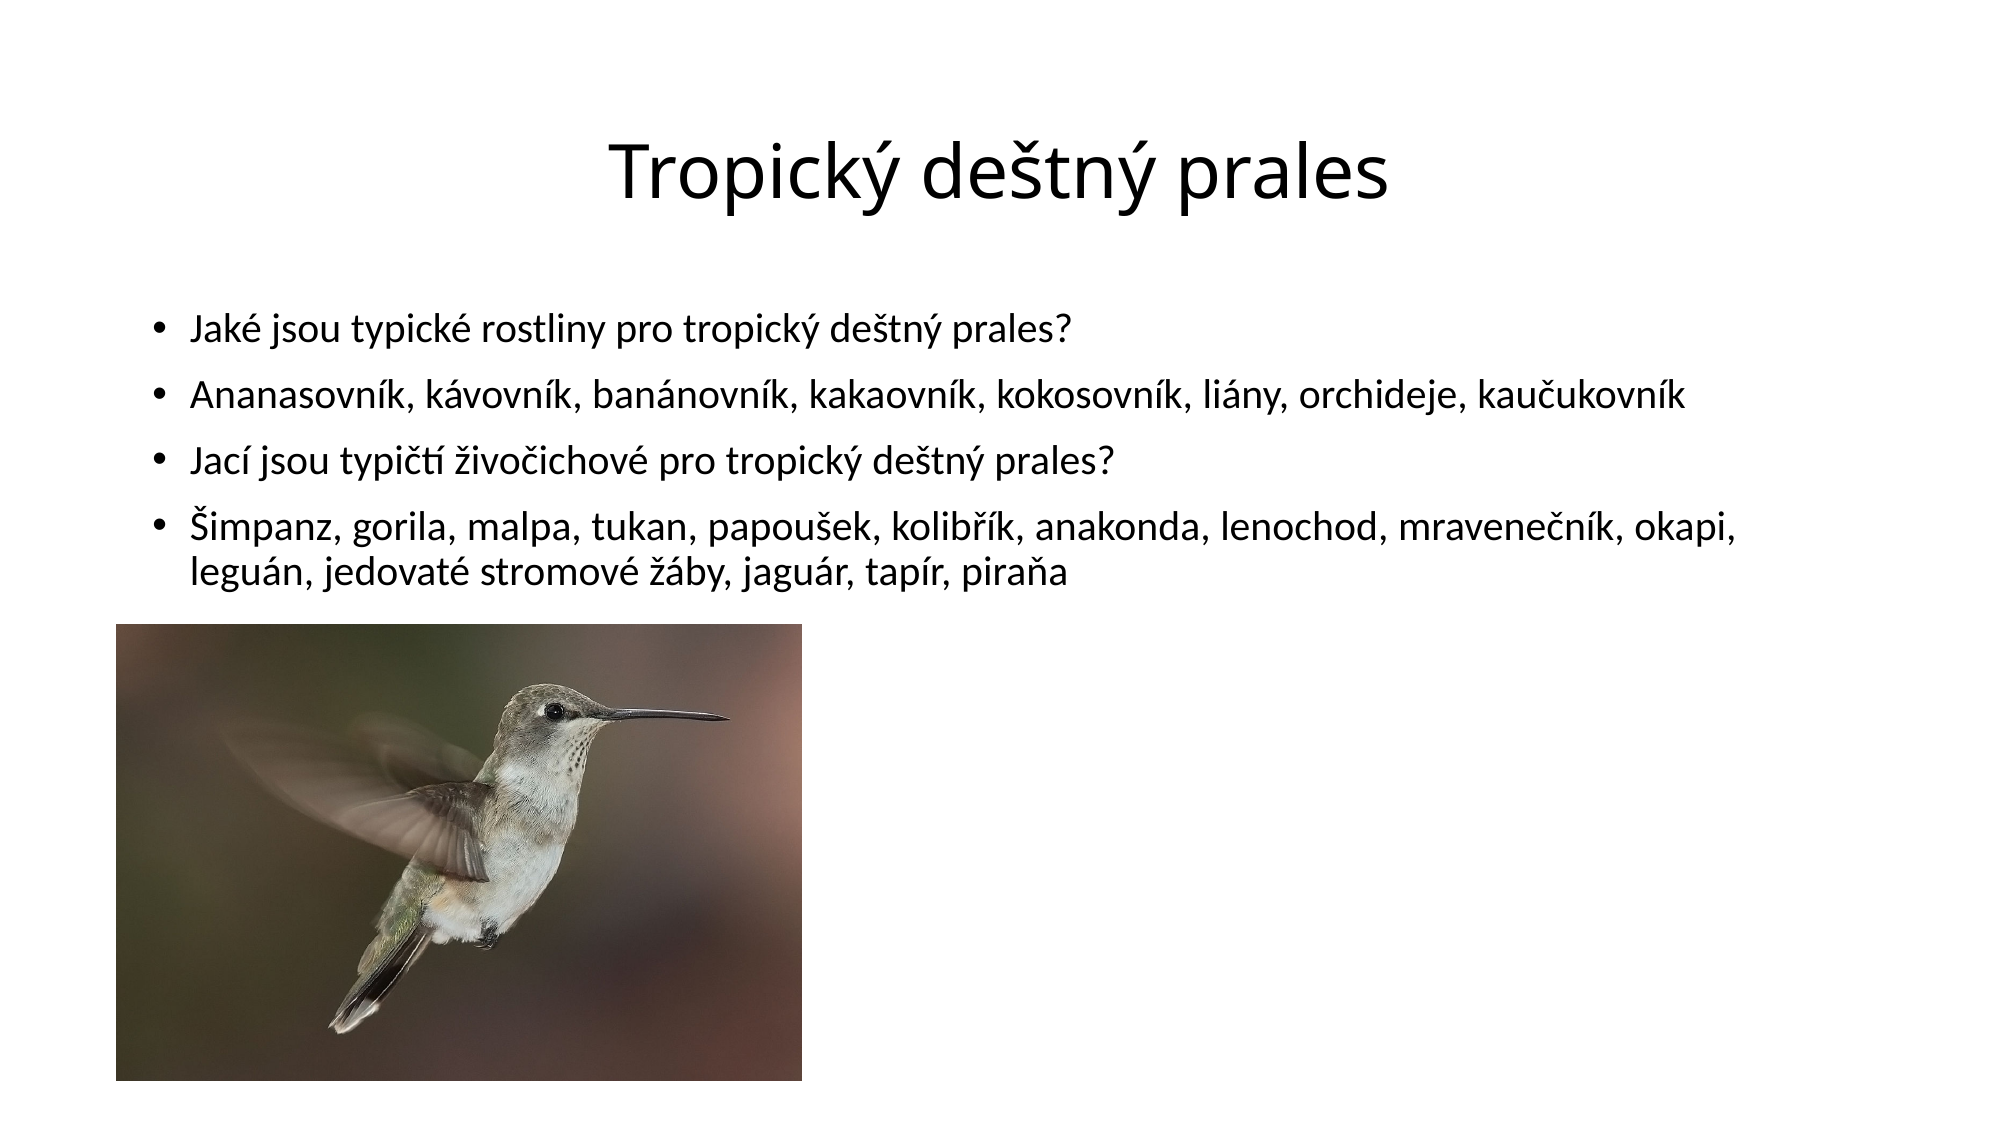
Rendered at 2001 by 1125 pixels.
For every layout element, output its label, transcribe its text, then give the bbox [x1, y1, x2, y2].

picture [116, 624, 802, 1081]
title Tropický deštný prales [137, 59, 1863, 278]
list Jaké jsou typické rostliny pro tropický deštný prales? Ananasovník, kávovník, banánovník, kakaovník, kokosovník, liány, orchideje, kaučukovník Jací jsou typičtí živočichové pro tropický deštný prales? Šimpanz, gorila, malpa, tukan, papoušek, kolibřík, anakonda, lenochod, mravenečník, okapi, leguán, jedovaté stromové žáby, jaguár, tapír, piraňa [137, 299, 1863, 1014]
